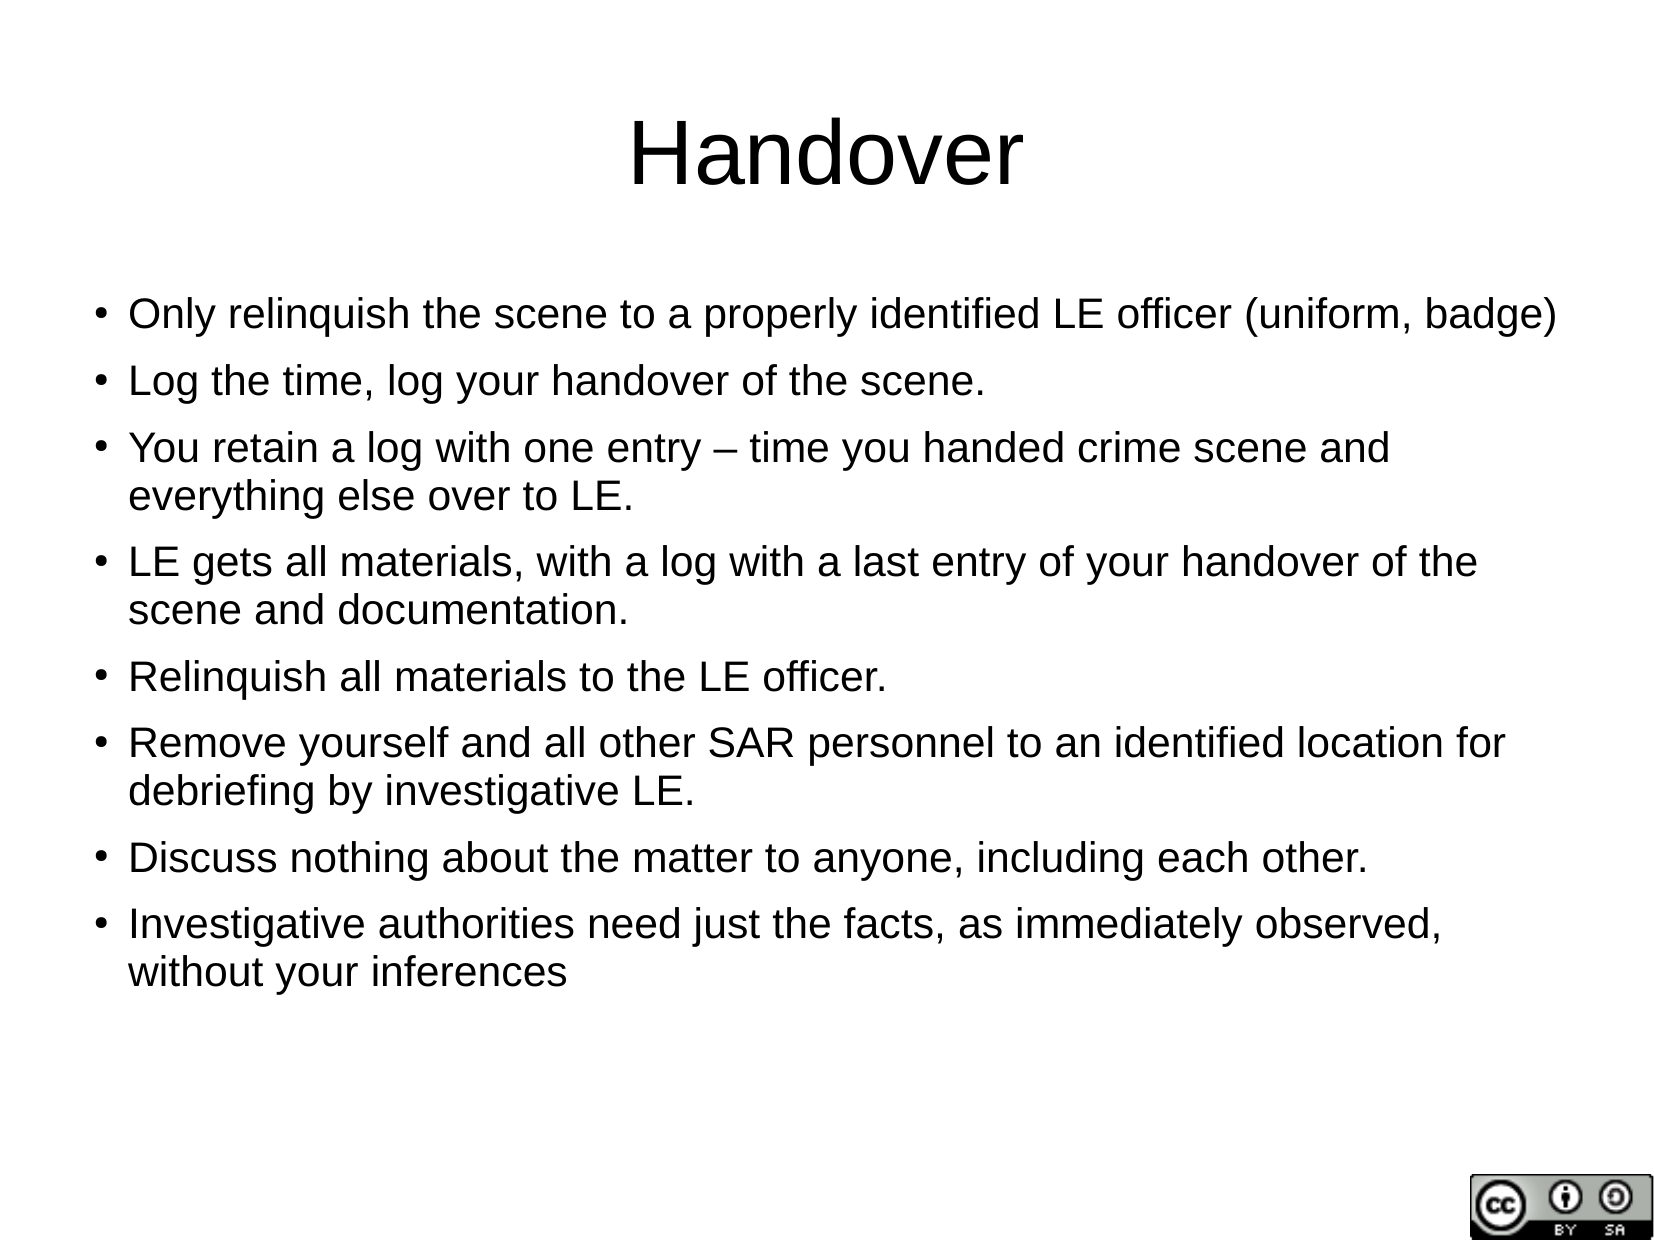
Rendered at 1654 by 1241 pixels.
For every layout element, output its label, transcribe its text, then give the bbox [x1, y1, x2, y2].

title Handover [82, 49, 1571, 257]
list Only relinquish the scene to a properly identified LE officer (uniform, badge) Log the time, log your handover of the scene. You retain a log with one entry – time you handed crime scene and everything else over to LE. LE gets all materials, with a log with a last entry of your handover of the scene and documentation. Relinquish all materials to the LE officer. Remove yourself and all other SAR personnel to an identified location for debriefing by investigative LE. Discuss nothing about the matter to anyone, including each other. Investigative authorities need just the facts, as immediately observed, without your inferences [82, 290, 1571, 1010]
picture [1470, 1174, 1654, 1240]
